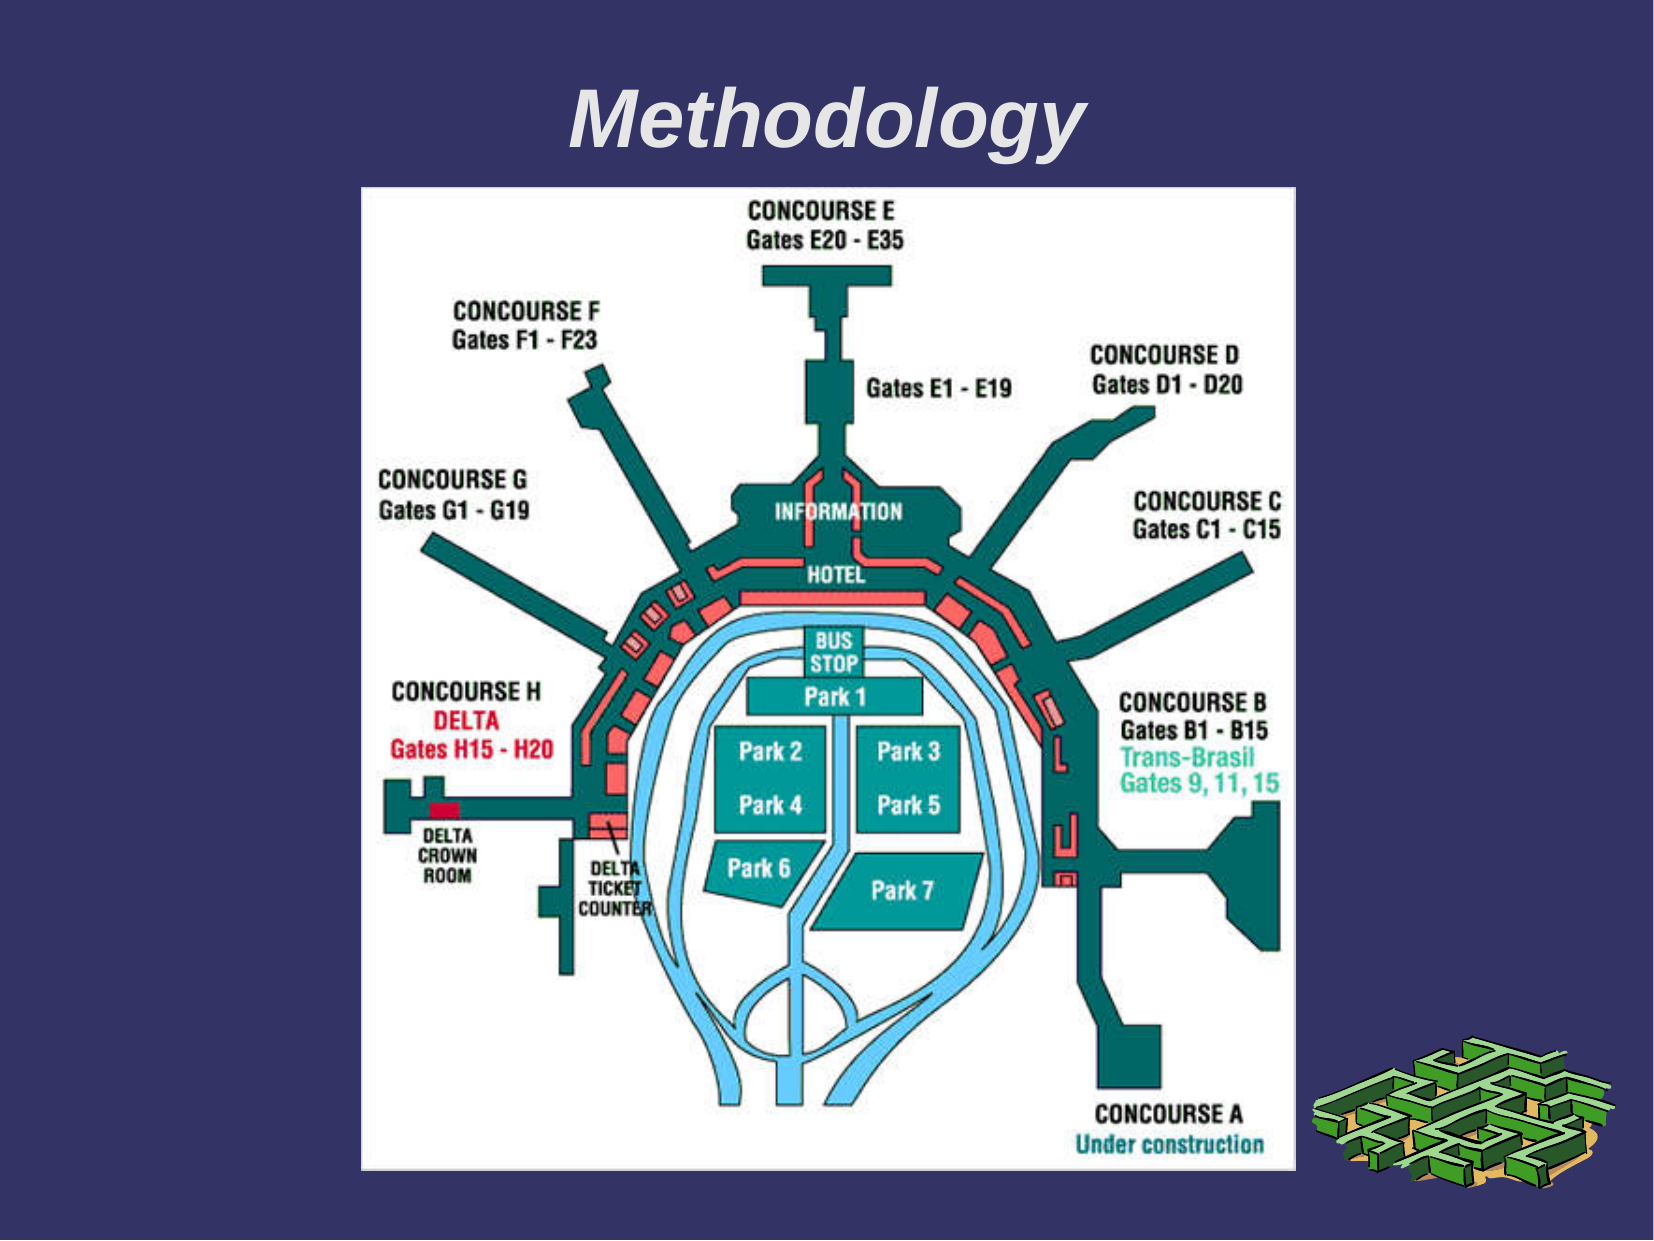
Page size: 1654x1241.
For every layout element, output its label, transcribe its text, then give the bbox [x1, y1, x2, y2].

title Methodology [121, 19, 1534, 227]
picture [361, 187, 1296, 1171]
